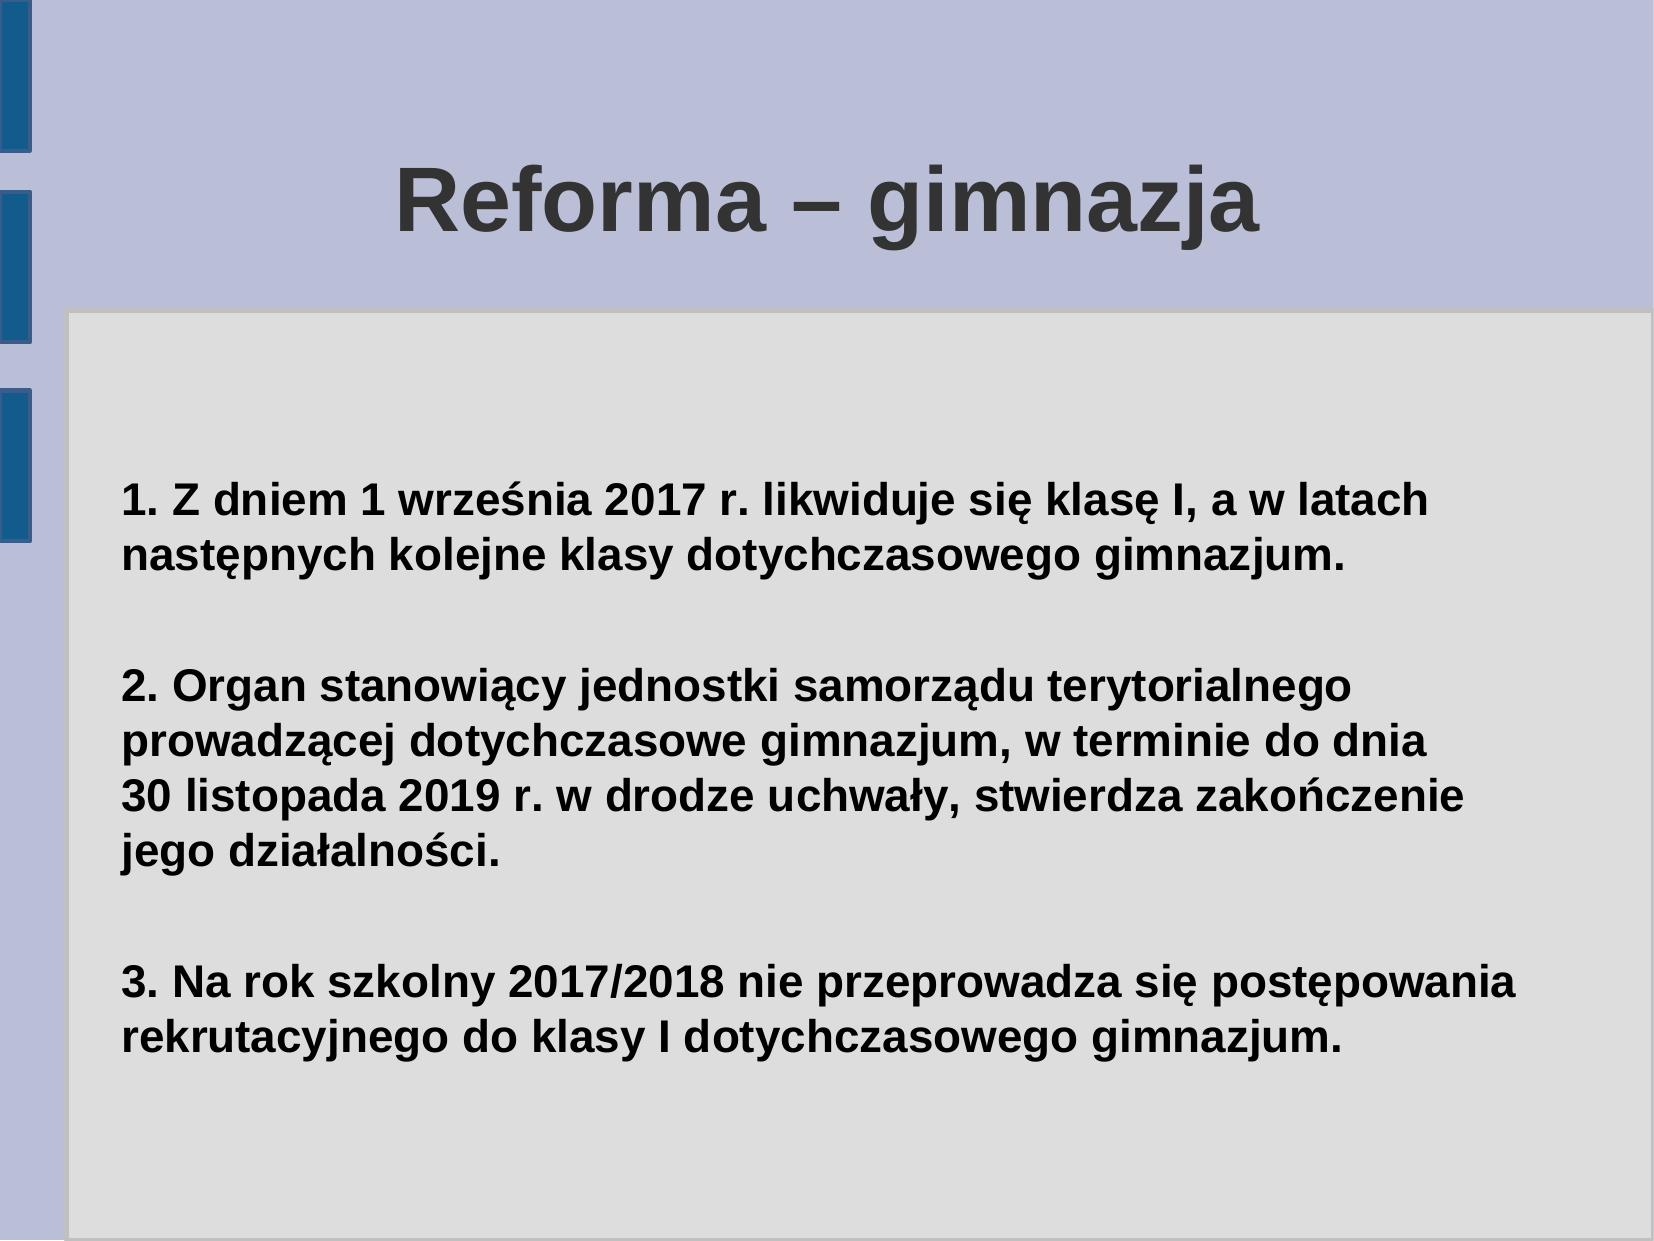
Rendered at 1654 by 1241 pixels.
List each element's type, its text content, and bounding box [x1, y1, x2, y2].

title Reforma – gimnazja [121, 98, 1534, 291]
subtitle 1. Z dniem 1 września 2017 r. likwiduje się klasę I, a w latach następnych kolejne klasy dotychczasowego gimnazjum. 2. Organ stanowiący jednostki samorządu terytorialnego prowadzącej dotychczasowe gimnazjum, w terminie do dnia 30 listopada 2019 r. w drodze uchwały, stwierdza zakończenie jego działalności. 3. Na rok szkolny 2017/2018 nie przeprowadza się postępowania rekrutacyjnego do klasy I dotychczasowego gimnazjum. [121, 352, 1534, 1119]
